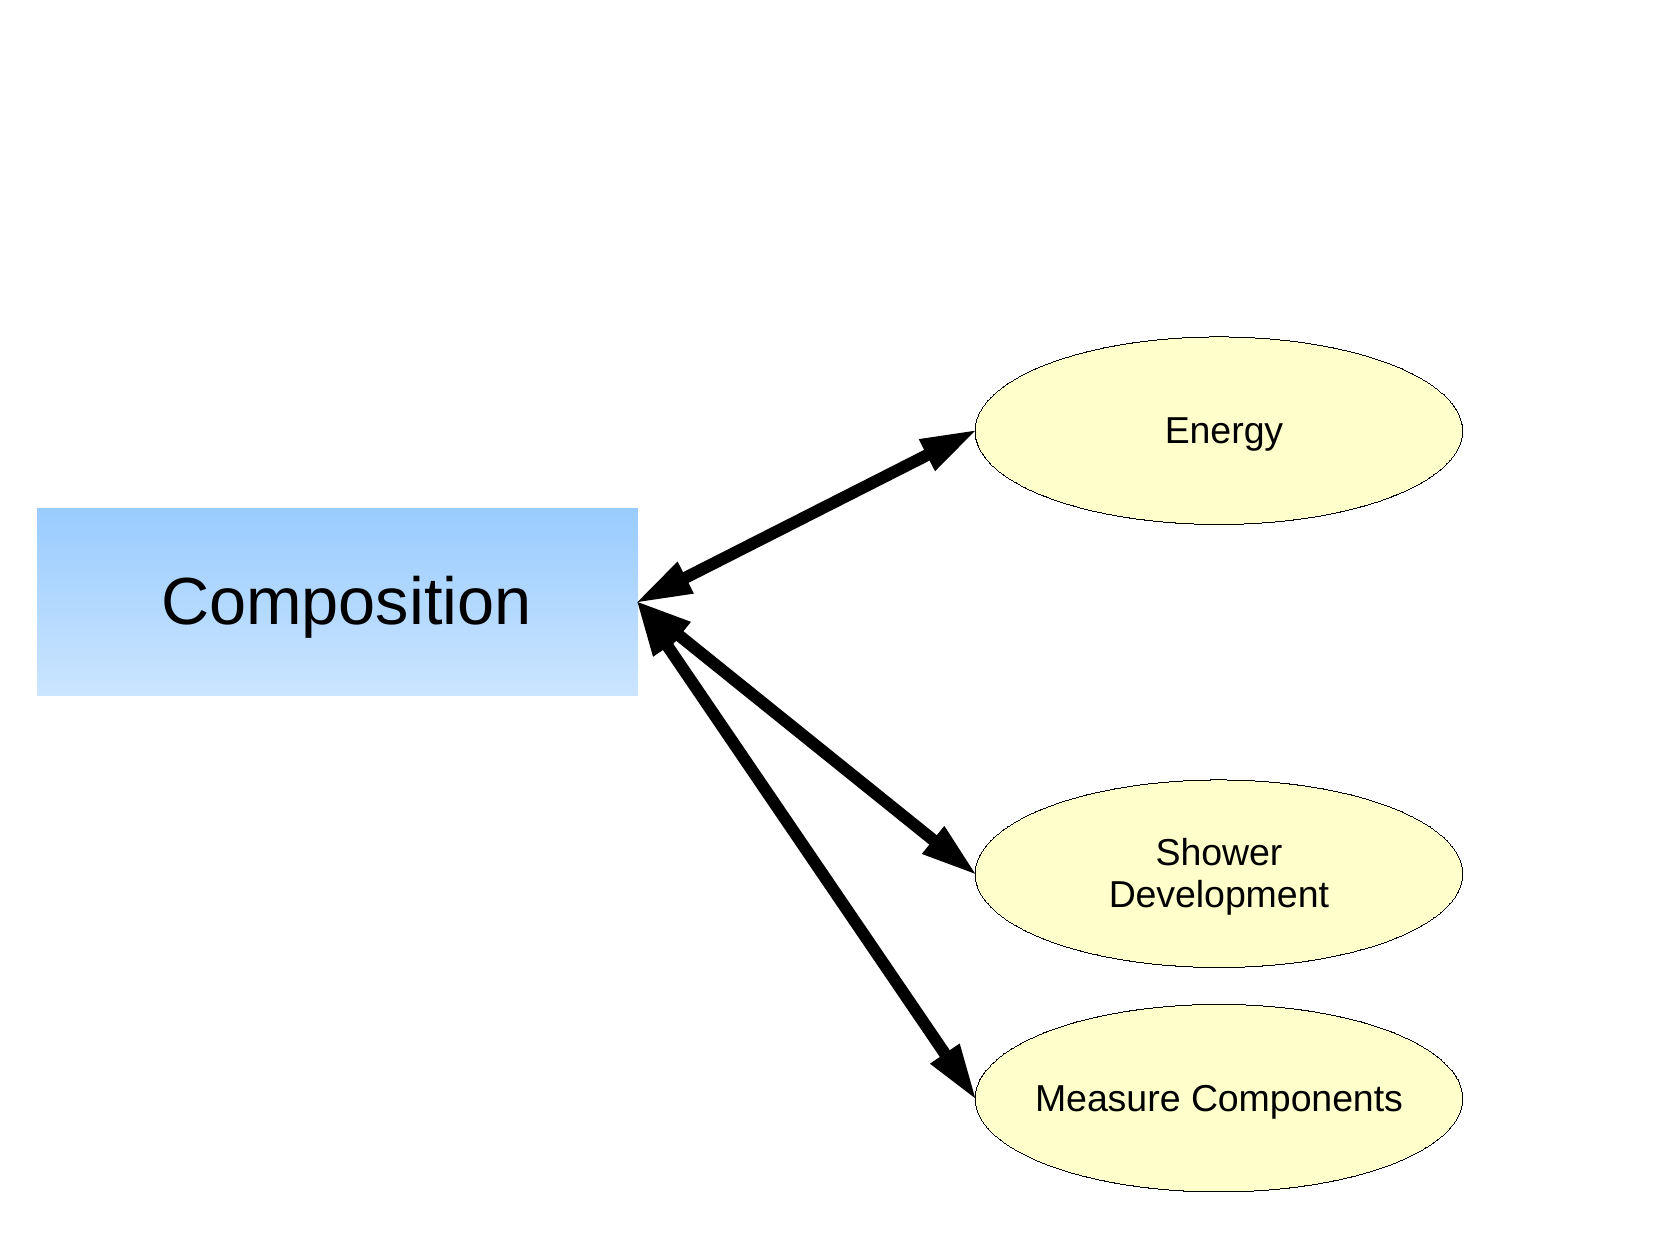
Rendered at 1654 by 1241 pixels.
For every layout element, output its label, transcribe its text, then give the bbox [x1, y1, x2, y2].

text_box Composition [37, 508, 638, 696]
text_box Energy [975, 336, 1463, 525]
text_box Measure Components [975, 1004, 1463, 1192]
text_box Shower Development [975, 779, 1463, 968]
